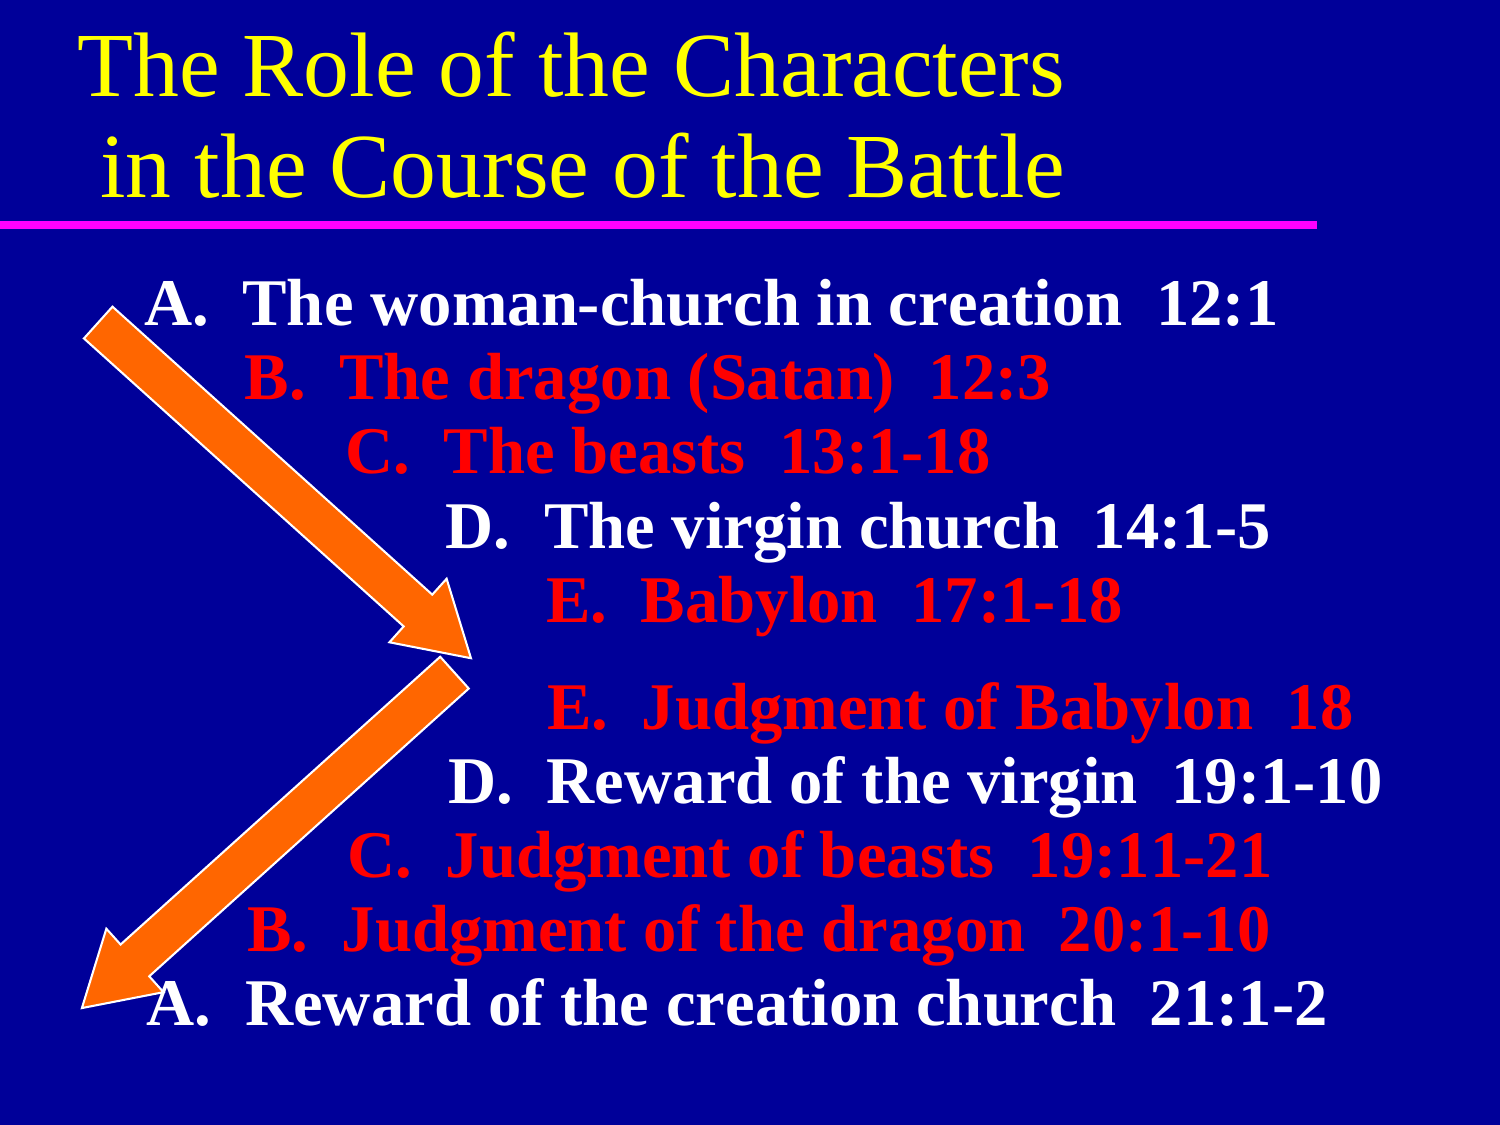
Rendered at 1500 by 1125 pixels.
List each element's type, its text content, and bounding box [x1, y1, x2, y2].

text_box [83, 306, 471, 659]
text_box A. The woman-church in creation 12:1 B. The dragon (Satan) 12:3 C. The beasts 13:1-18 D. The virgin church 14:1-5 E. Babylon 17:1-18 [128, 258, 1476, 645]
list E. Judgment of Babylon 18 D. Reward of the virgin 19:1-10 C. Judgment of beasts 19:11-21 B. Judgment of the dragon 20:1-10 A. Reward of the creation church 21:1-2 [131, 662, 1438, 1075]
title The Role of the Characters in the Course of the Battle [62, 6, 1338, 225]
text_box A. The woman-church in creation 12:1 B. The dragon (Satan) 12:3 C. The beasts 13:1-18 D. The virgin church 14:1-5 E. Babylon 17:1-18 [128, 380, 403, 645]
text_box [434, 656, 445, 662]
text_box [81, 928, 131, 1009]
